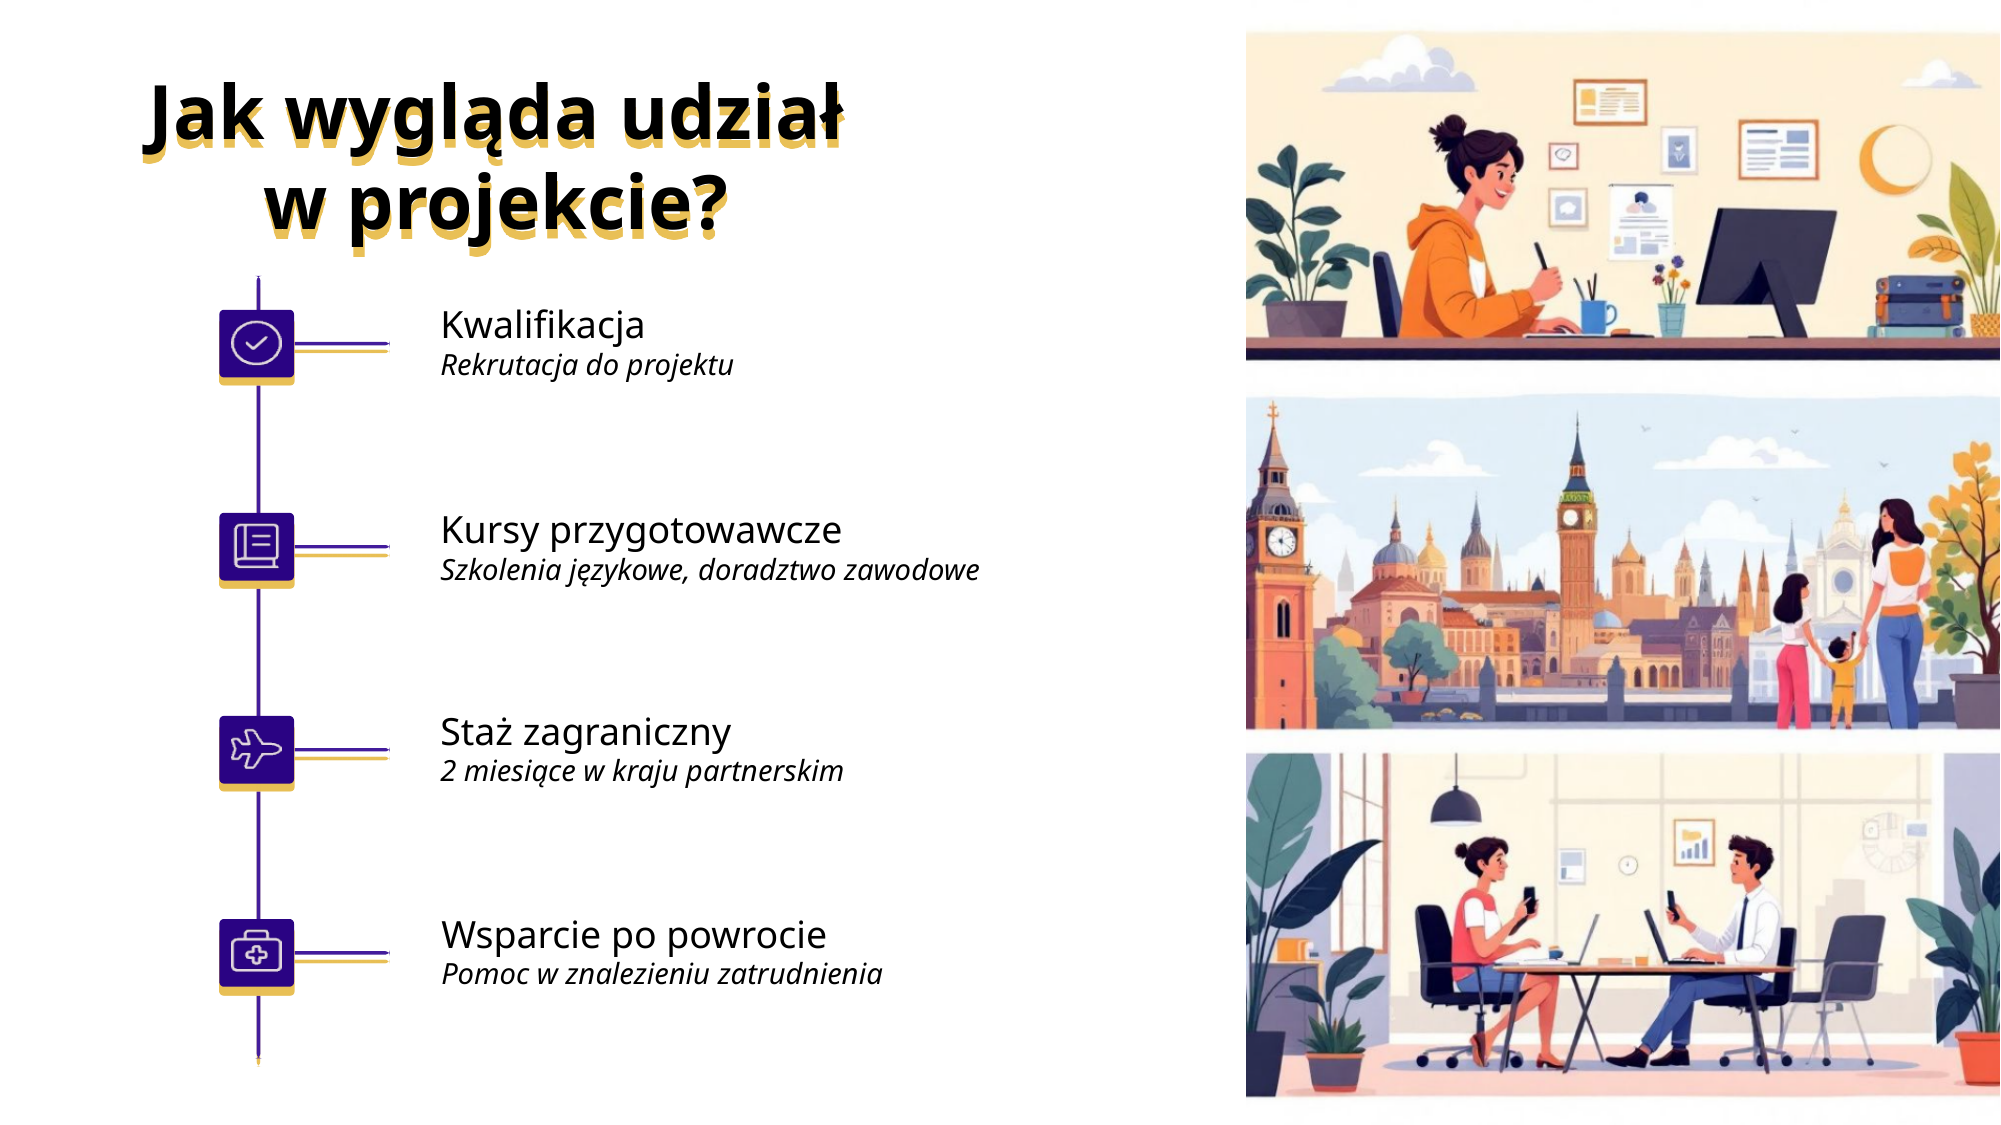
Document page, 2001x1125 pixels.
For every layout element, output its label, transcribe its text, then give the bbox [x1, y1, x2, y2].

text_box Wsparcie po powrocie Pomoc w znalezieniu zatrudnienia [426, 903, 888, 1000]
text_box Kwalifikacja Rekrutacja do projektu [425, 293, 744, 390]
picture [231, 721, 282, 778]
text_box Staż zagraniczny 2 miesiące w kraju partnerskim [425, 700, 850, 797]
picture [1246, 0, 2000, 1125]
picture [231, 924, 282, 982]
text_box [219, 275, 390, 1059]
picture [231, 518, 282, 575]
picture [231, 315, 282, 372]
text_box Jak wygląda udział w projekcie? [133, 57, 1417, 255]
text_box Kursy przygotowawcze Szkolenia językowe, doradztwo zawodowe [425, 498, 1000, 595]
